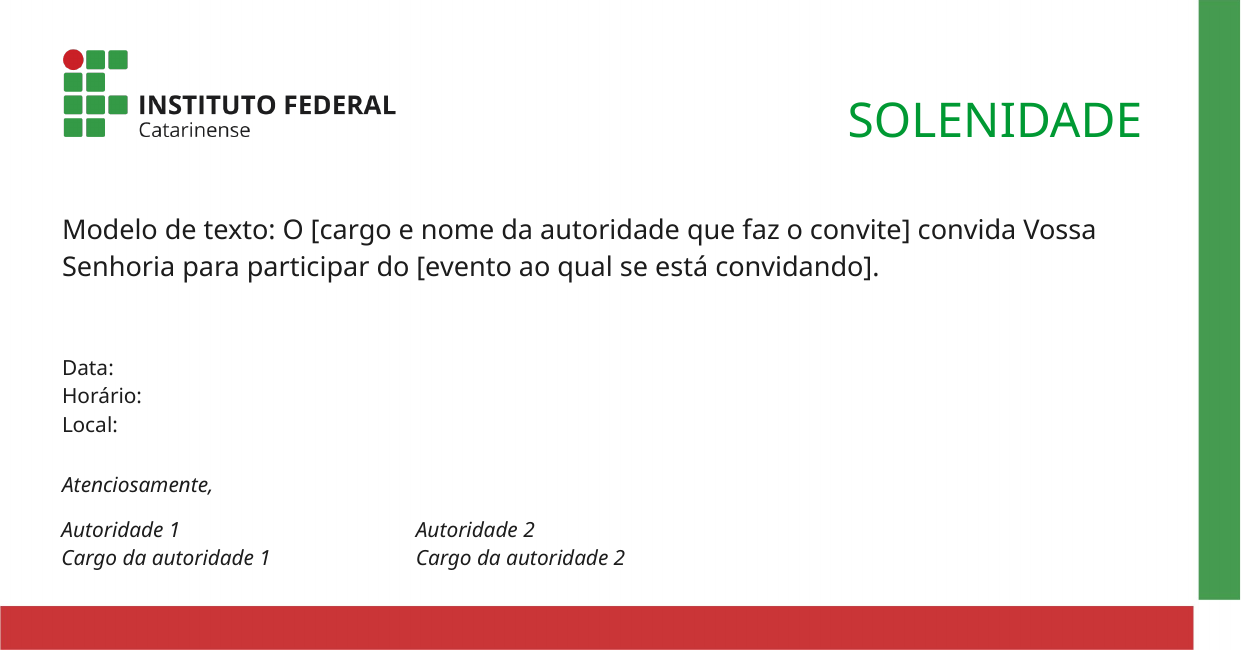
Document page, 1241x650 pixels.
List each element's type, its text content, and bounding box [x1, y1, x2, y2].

text_box Autoridade 2 Cargo da autoridade 2 [415, 507, 745, 579]
text_box Data: Horário: Local: [62, 342, 1143, 449]
picture [0, 0, 1241, 650]
subtitle Modelo de texto: O [cargo e nome da autoridade que faz o convite] convida Vossa Senhoria para participar do [evento ao qual se está convidando]. [62, 152, 1143, 342]
title SOLENIDADE [414, 85, 1143, 152]
text_box Atenciosamente, [62, 460, 237, 507]
text_box Autoridade 1 Cargo da autoridade 1 [61, 507, 390, 579]
